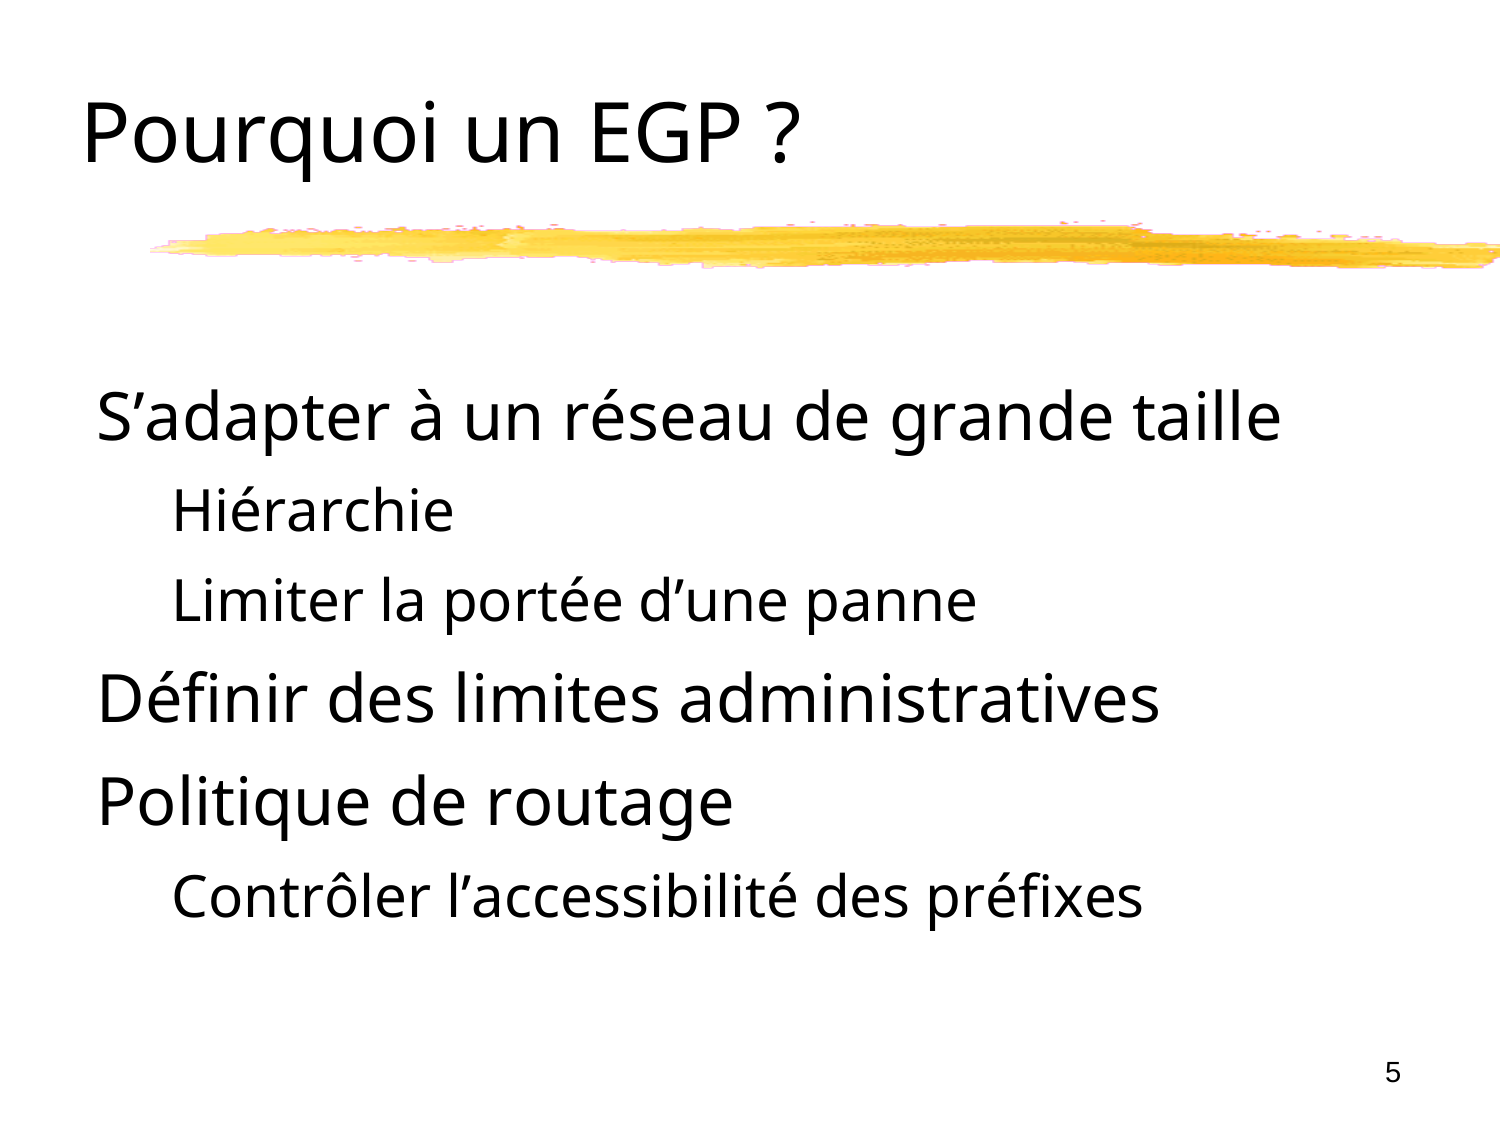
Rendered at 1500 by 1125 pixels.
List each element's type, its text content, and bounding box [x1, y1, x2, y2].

text_box <number> [1104, 1021, 1416, 1097]
title Pourquoi un EGP ? [66, 37, 1342, 226]
list S’adapter à un réseau de grande taille Hiérarchie Limiter la portée d’une panne Définir des limites administratives Politique de routage Contrôler l’accessibilité des préfixes [74, 309, 1417, 995]
picture [150, 215, 1500, 279]
